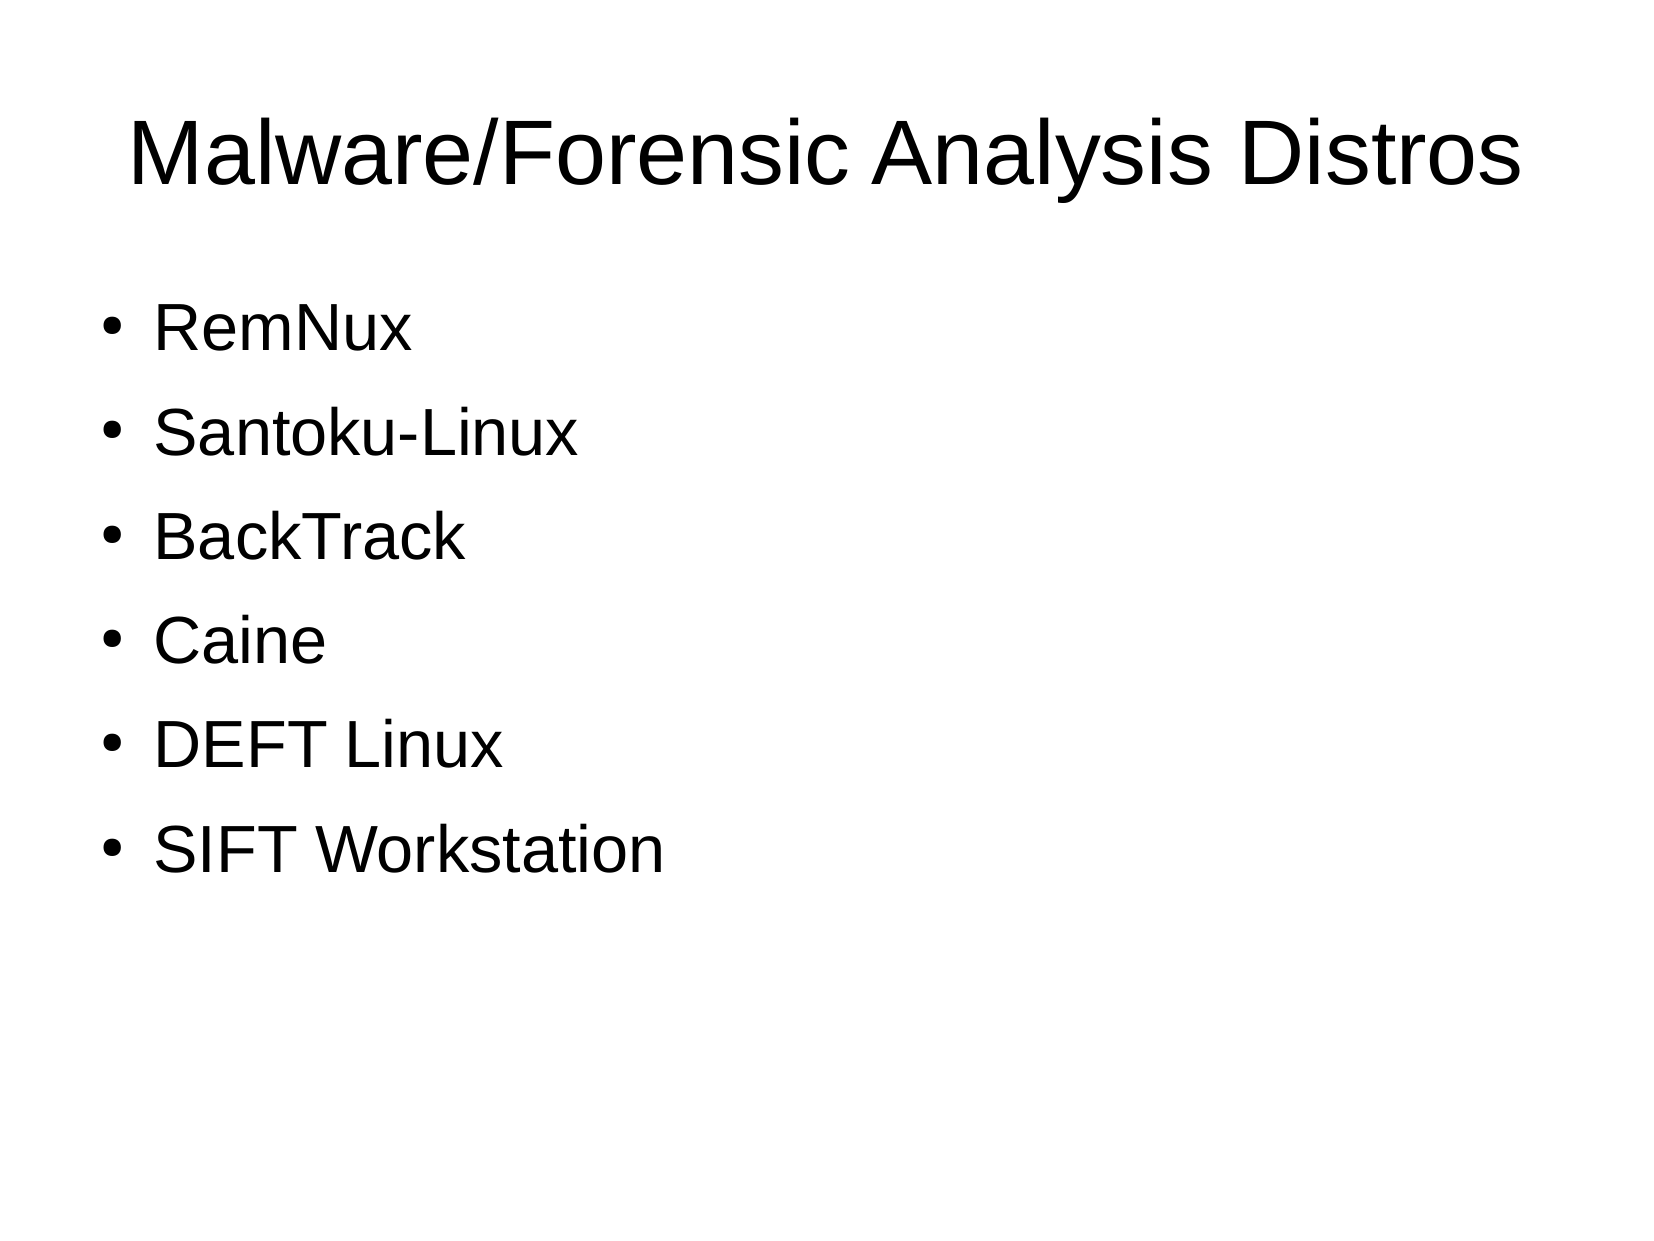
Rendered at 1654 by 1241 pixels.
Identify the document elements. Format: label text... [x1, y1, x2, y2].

title Malware/Forensic Analysis Distros [82, 49, 1571, 257]
list RemNux Santoku-Linux BackTrack Caine DEFT Linux SIFT Workstation [82, 290, 1538, 1010]
